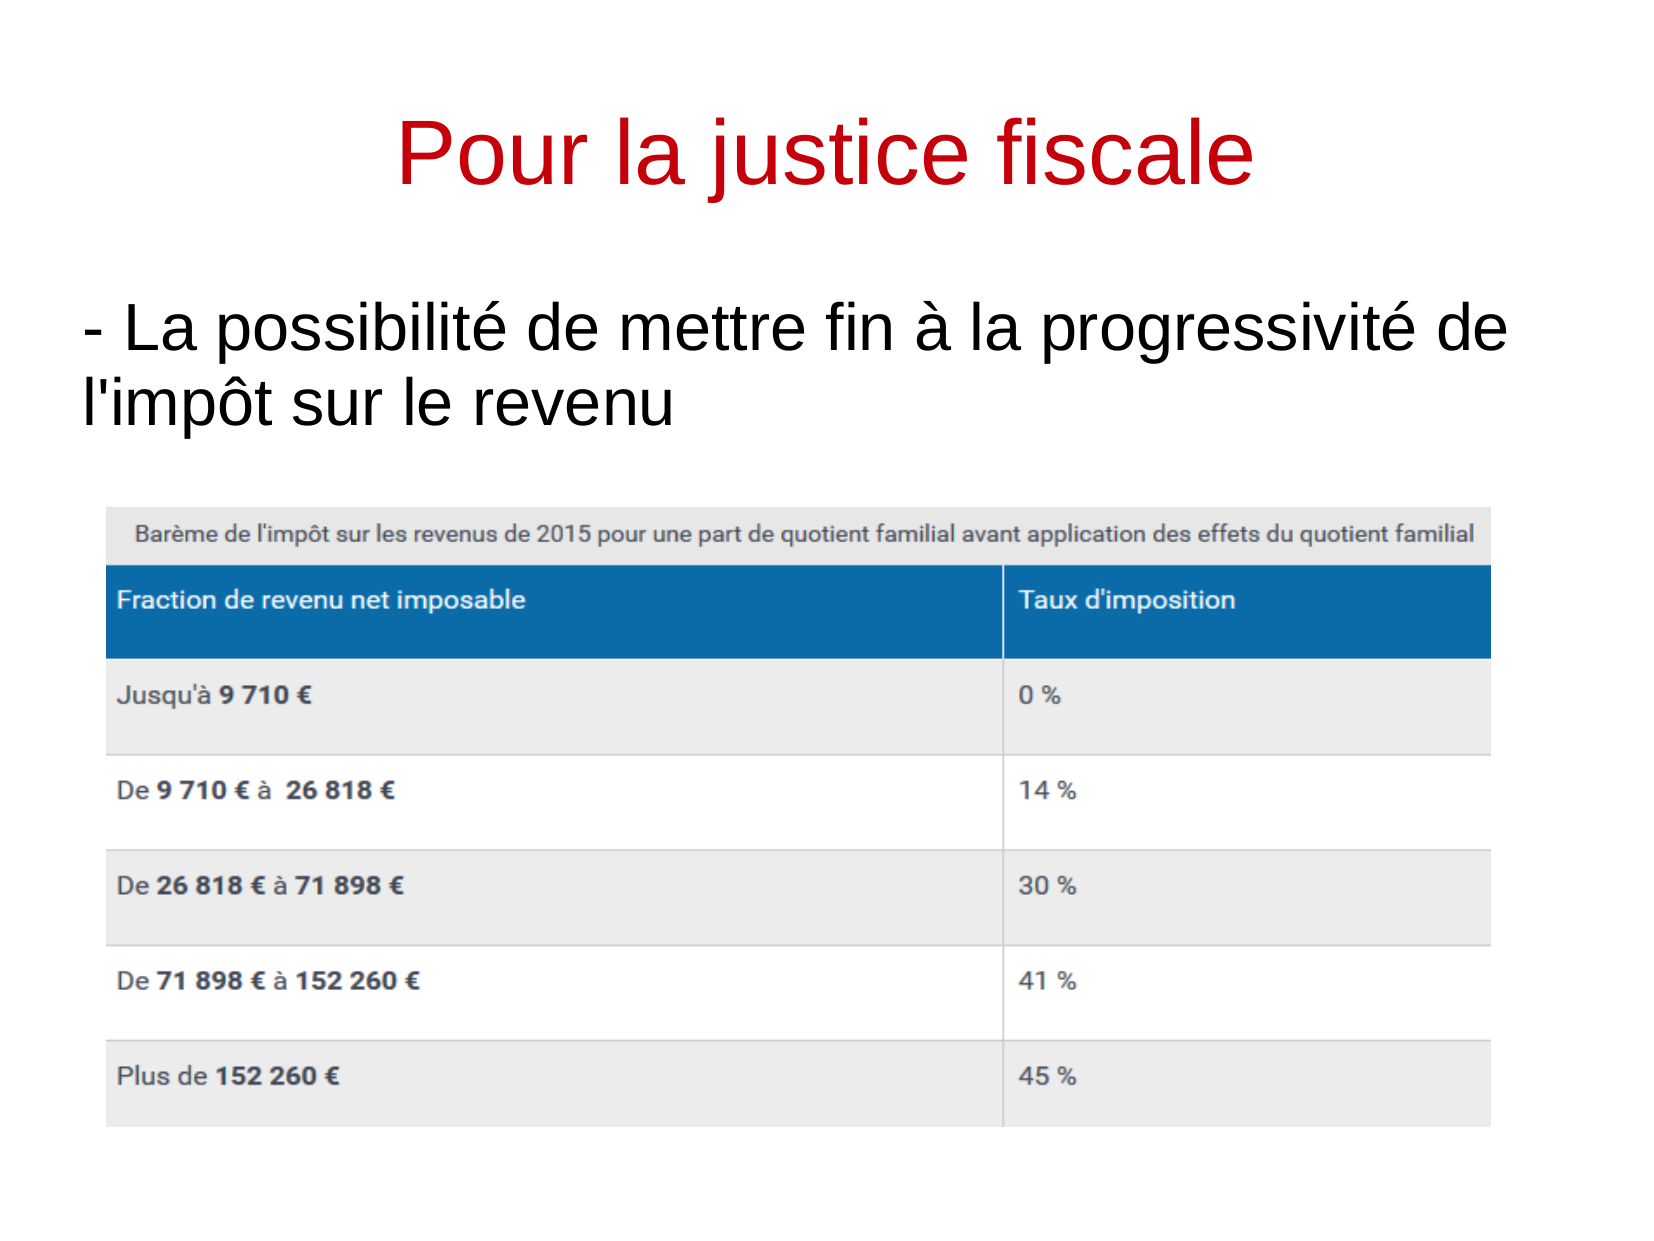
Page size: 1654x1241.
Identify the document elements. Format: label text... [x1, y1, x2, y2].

title Pour la justice fiscale [82, 49, 1571, 257]
picture [106, 507, 1491, 1127]
list - La possibilité de mettre fin à la progressivité de l'impôt sur le revenu [82, 290, 1538, 1158]
